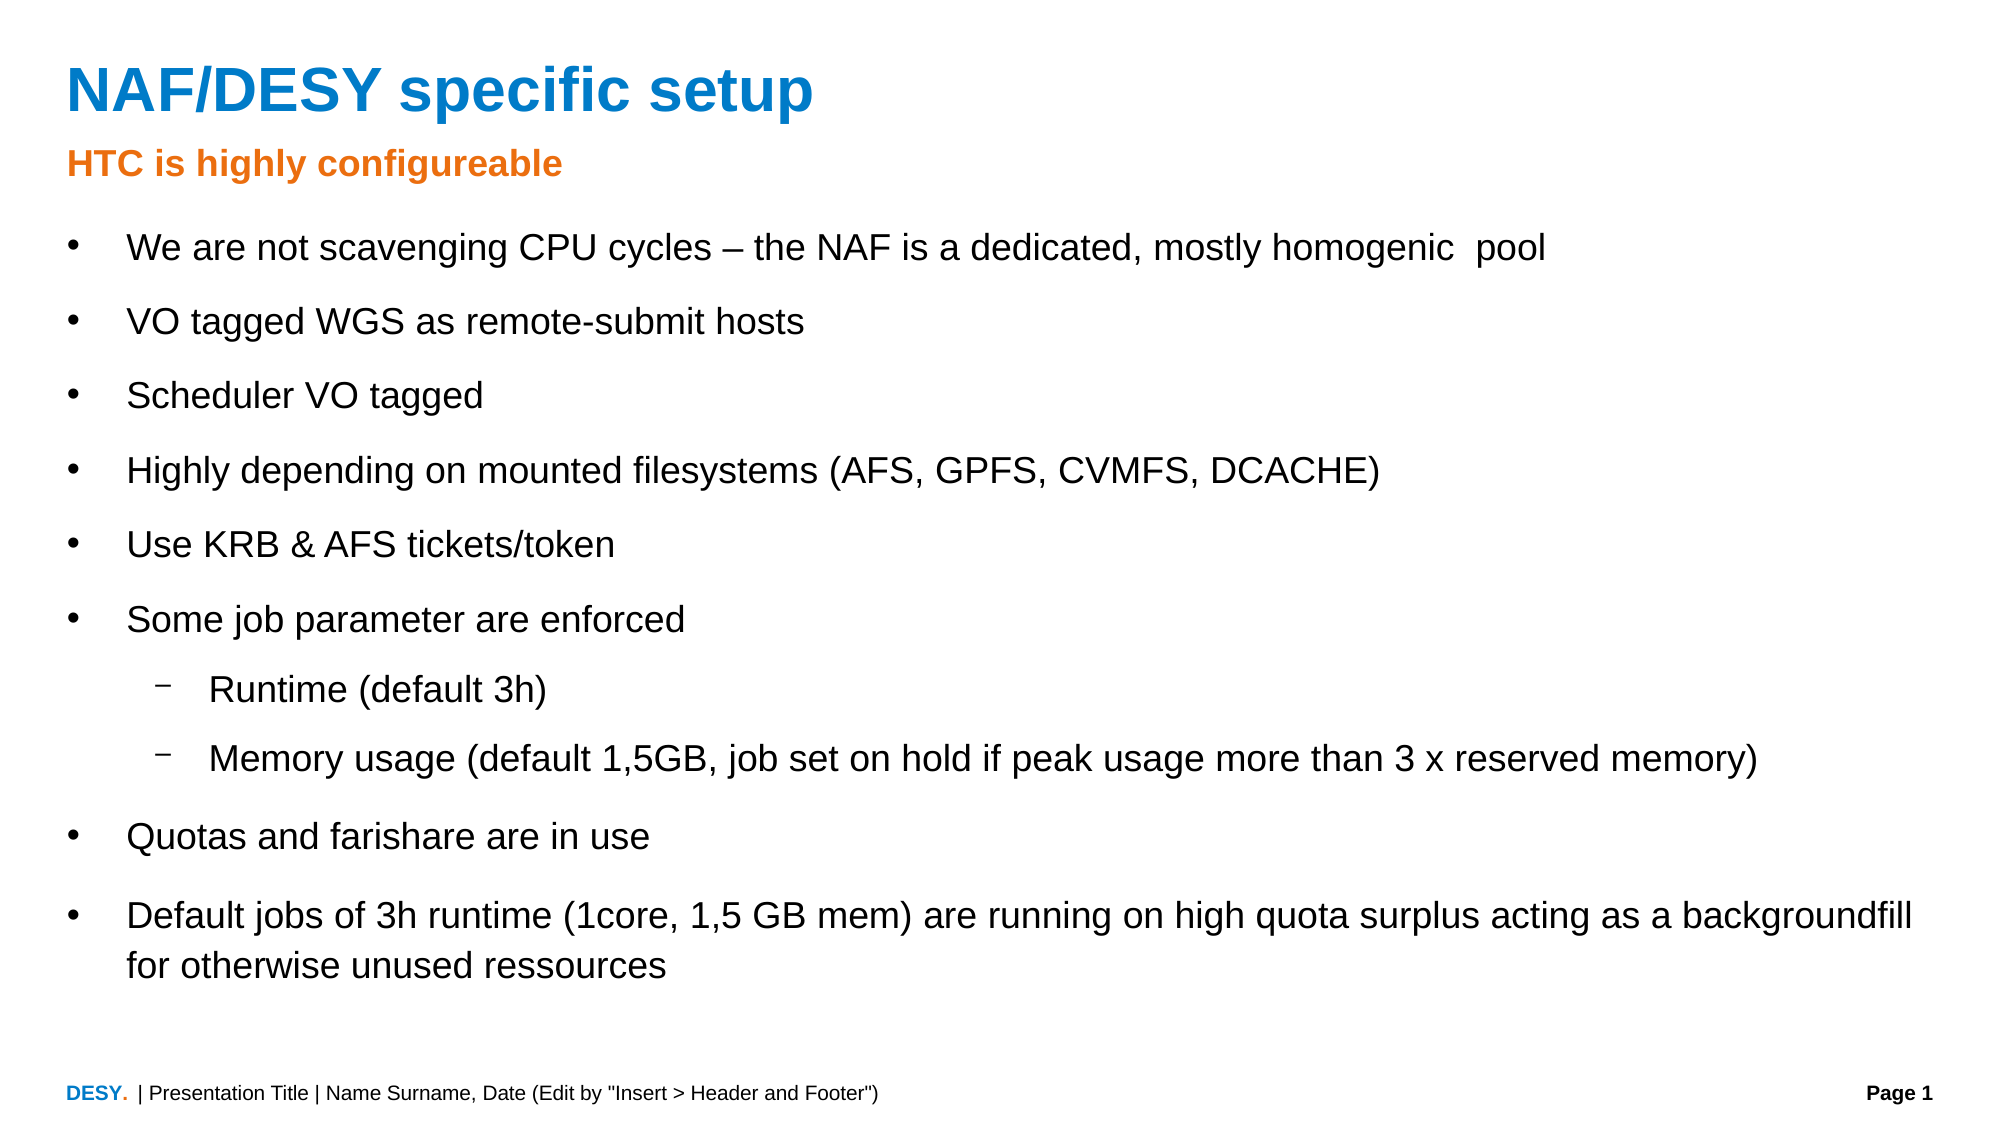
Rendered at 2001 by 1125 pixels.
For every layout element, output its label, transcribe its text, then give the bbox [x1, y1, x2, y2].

footer | Presentation Title | Name Surname, Date (Edit by "Insert > Header and Footer") [137, 1079, 1762, 1111]
title NAF/DESY specific setup [66, 57, 1933, 132]
list HTC is highly configureable [66, 134, 1933, 197]
list We are not scavenging CPU cycles – the NAF is a dedicated, mostly homogenic pool VO tagged WGS as remote-submit hosts Scheduler VO tagged Highly depending on mounted filesystems (AFS, GPFS, CVMFS, DCACHE) Use KRB & AFS tickets/token Some job parameter are enforced Runtime (default 3h) Memory usage (default 1,5GB, job set on hold if peak usage more than 3 x reserved memory) Quotas and farishare are in use Default jobs of 3h runtime (1core, 1,5 GB mem) are running on high quota surplus acting as a backgroundfill for otherwise unused ressources [66, 148, 1914, 970]
